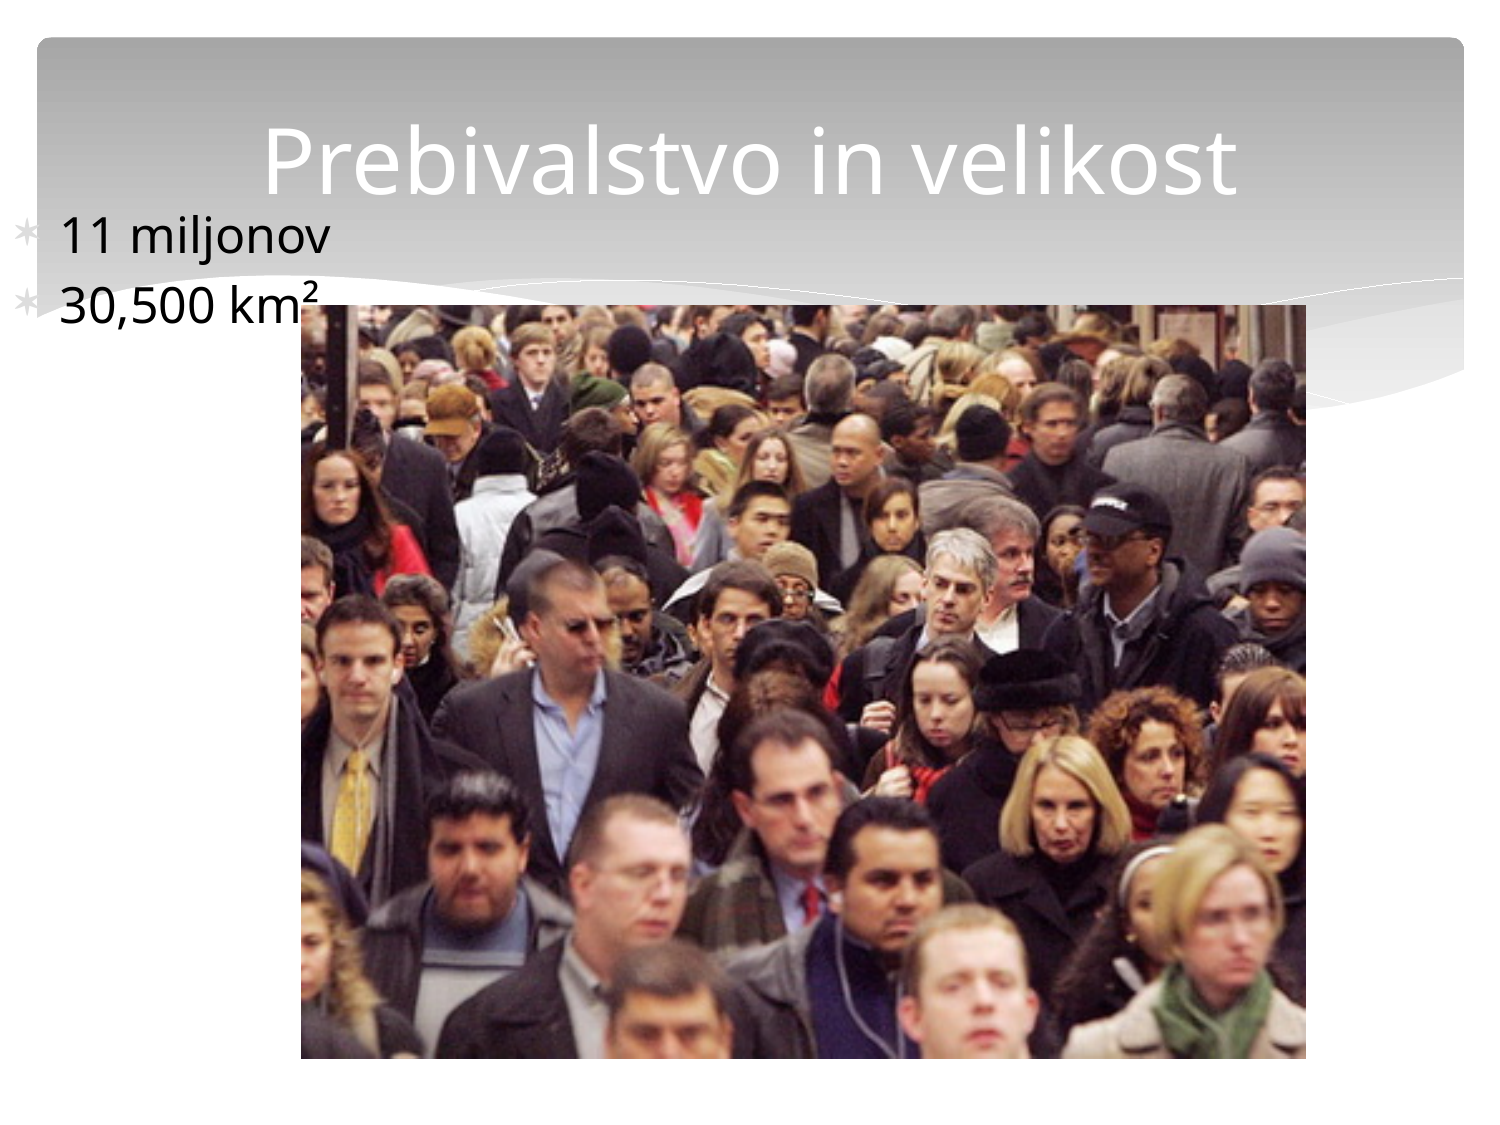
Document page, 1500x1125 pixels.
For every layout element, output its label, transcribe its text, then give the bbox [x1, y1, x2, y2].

list 11 miljonov 30,500 km² [0, 196, 1483, 1106]
title Prebivalstvo in velikost [75, 55, 1425, 261]
picture [301, 305, 1306, 1059]
